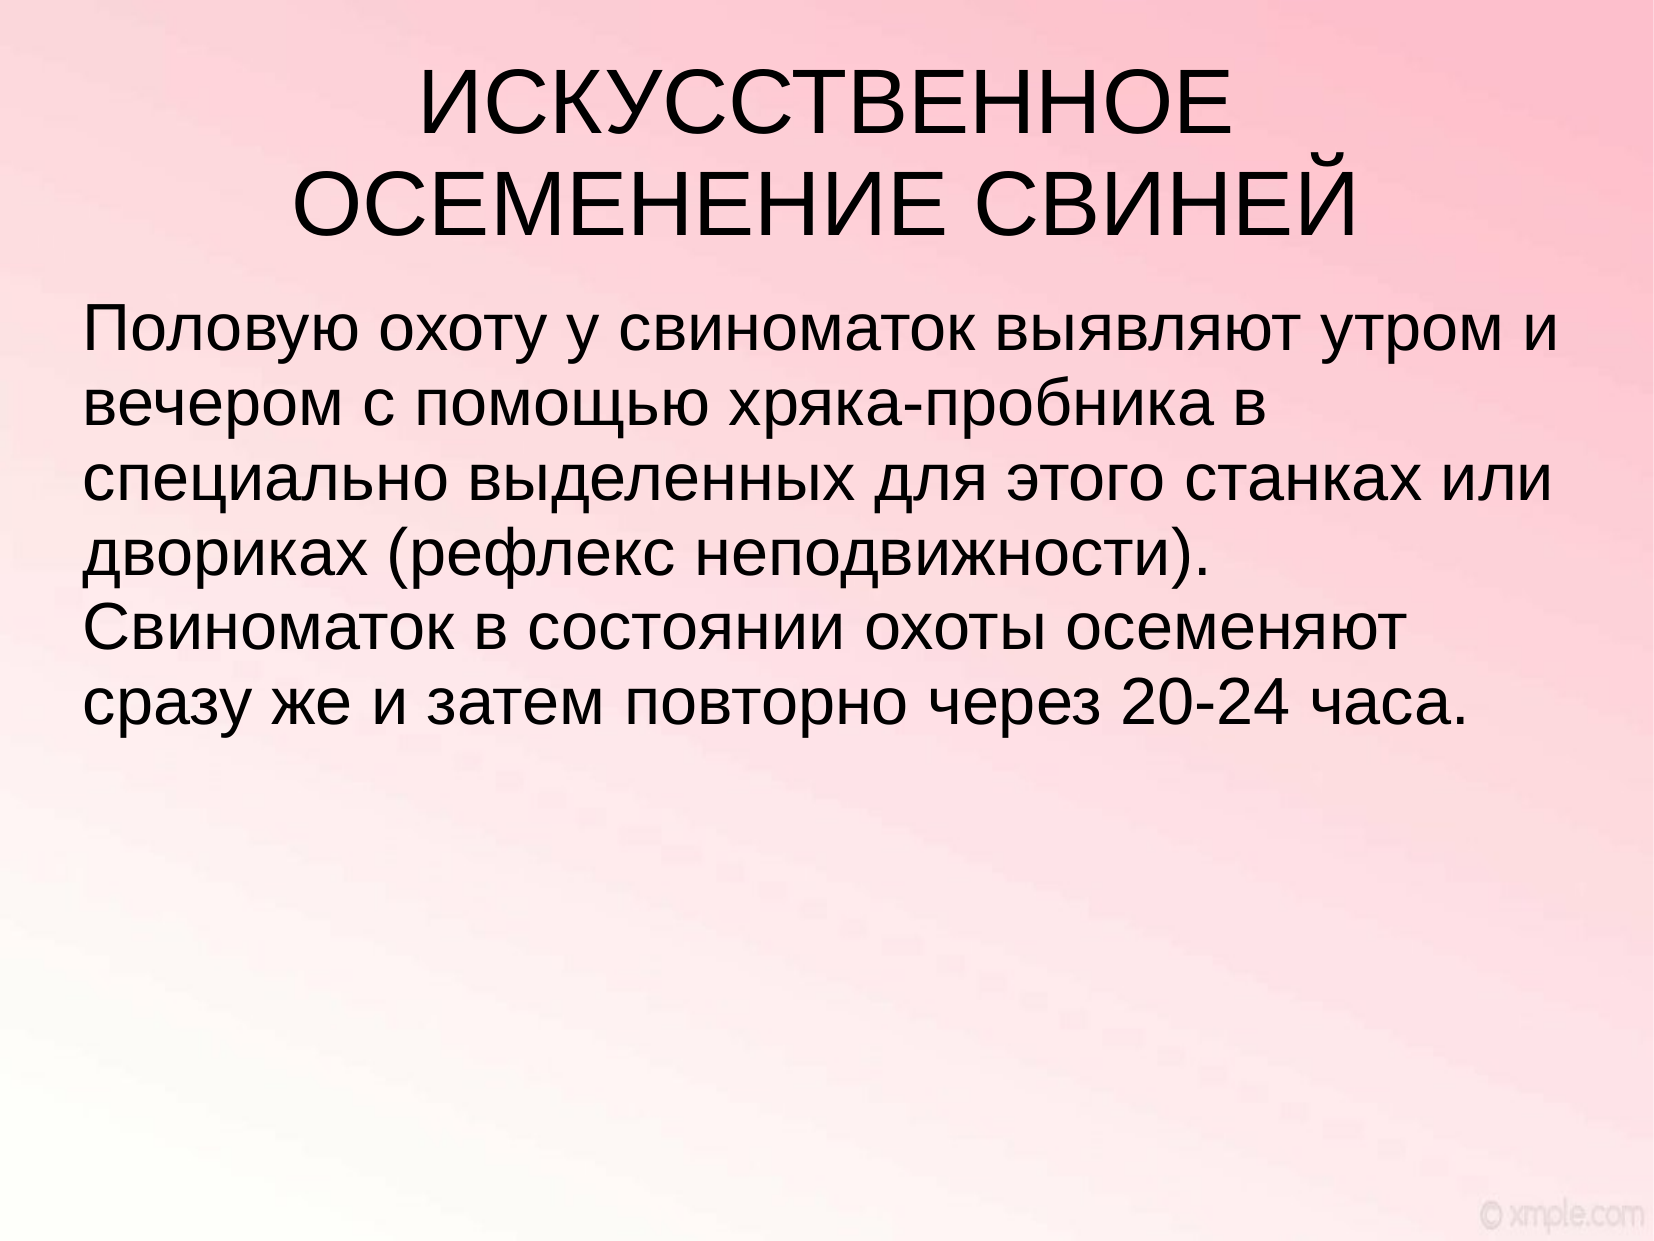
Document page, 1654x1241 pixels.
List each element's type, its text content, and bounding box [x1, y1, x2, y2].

title ИСКУССТВЕННОЕ ОСЕМЕНЕНИЕ СВИНЕЙ [82, 49, 1571, 257]
picture [0, 0, 1654, 1241]
list Половую охоту у свиноматок выявляют утром и вечером с помощью хряка-пробника в специально выделенных для этого станках или двориках (рефлекс неподвижности). Свиноматок в состоянии охоты осеменяют сразу же и затем повторно через 20-24 часа. [82, 290, 1571, 1109]
